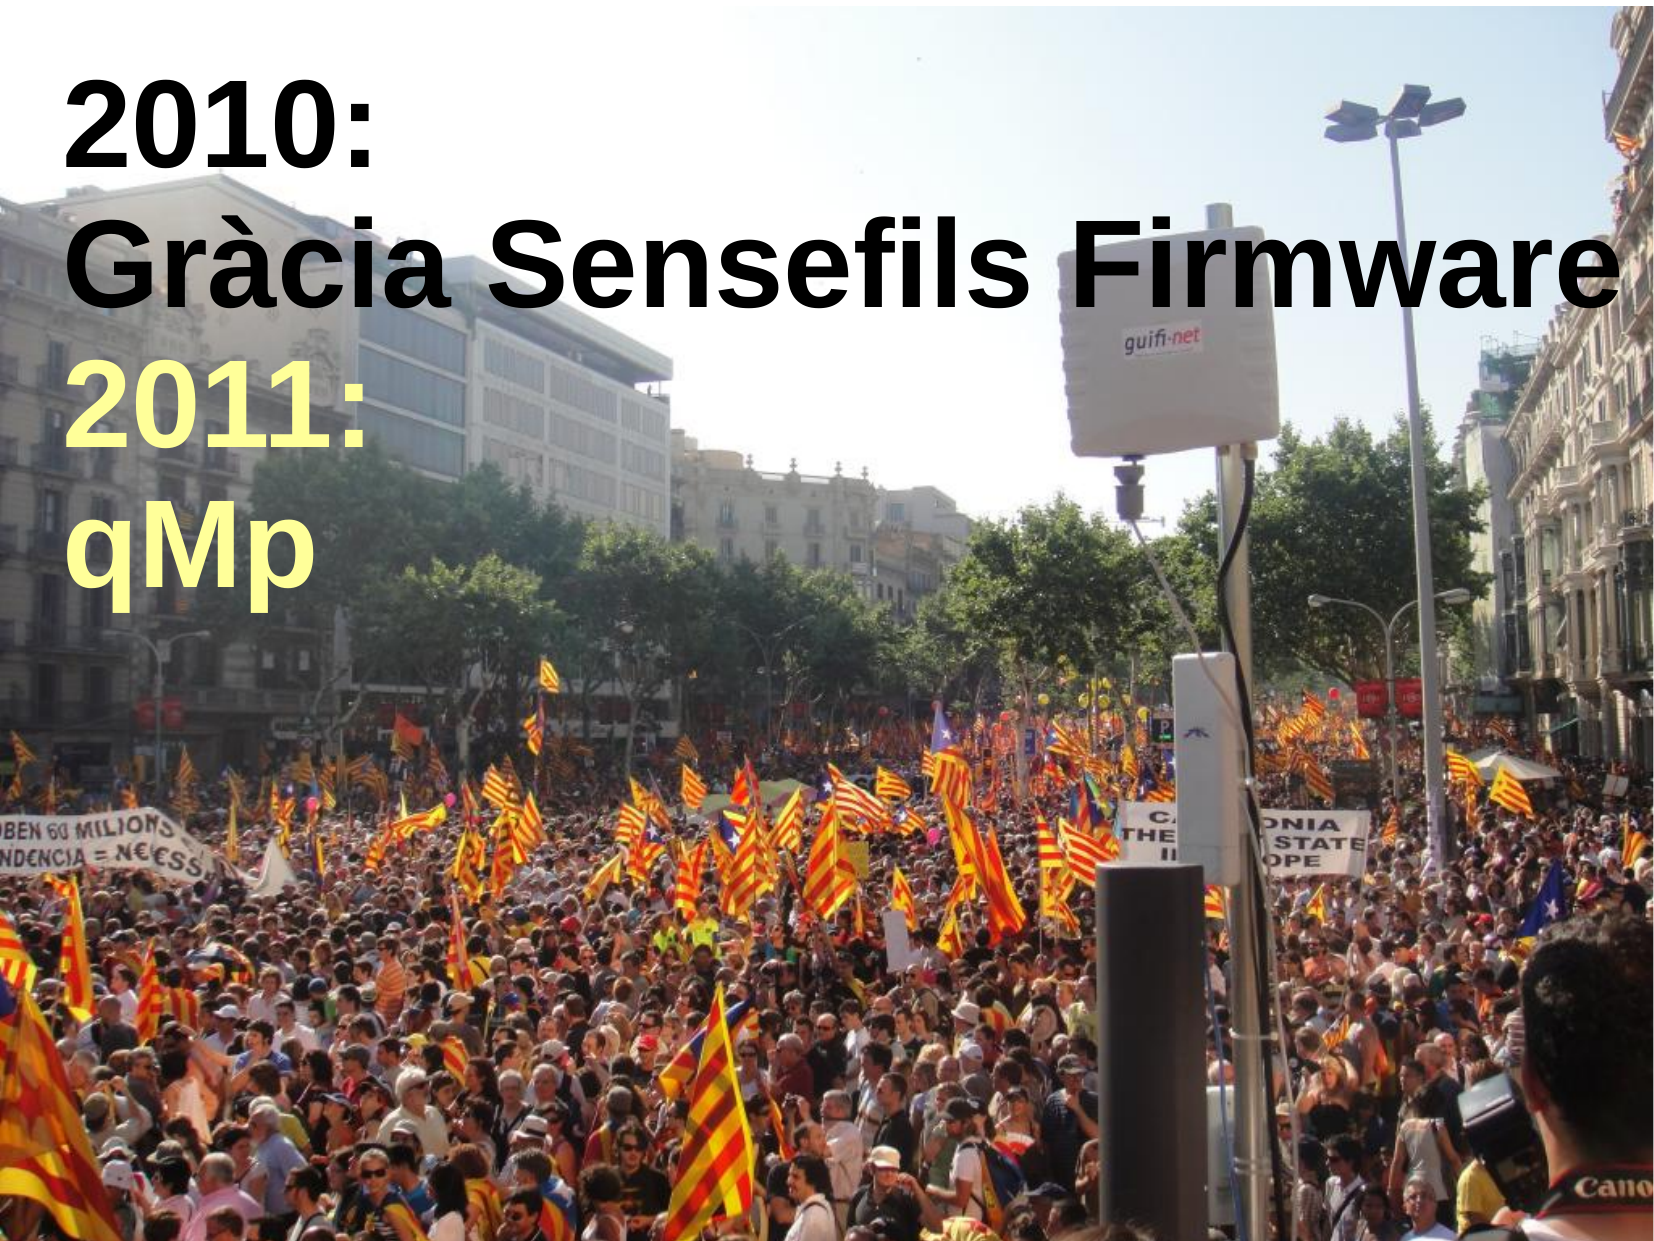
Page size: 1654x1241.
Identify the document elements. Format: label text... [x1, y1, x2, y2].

text_box 2010: Gràcia Sensefils Firmware 2011: qMp [47, 47, 1641, 622]
picture [0, 6, 1654, 1241]
